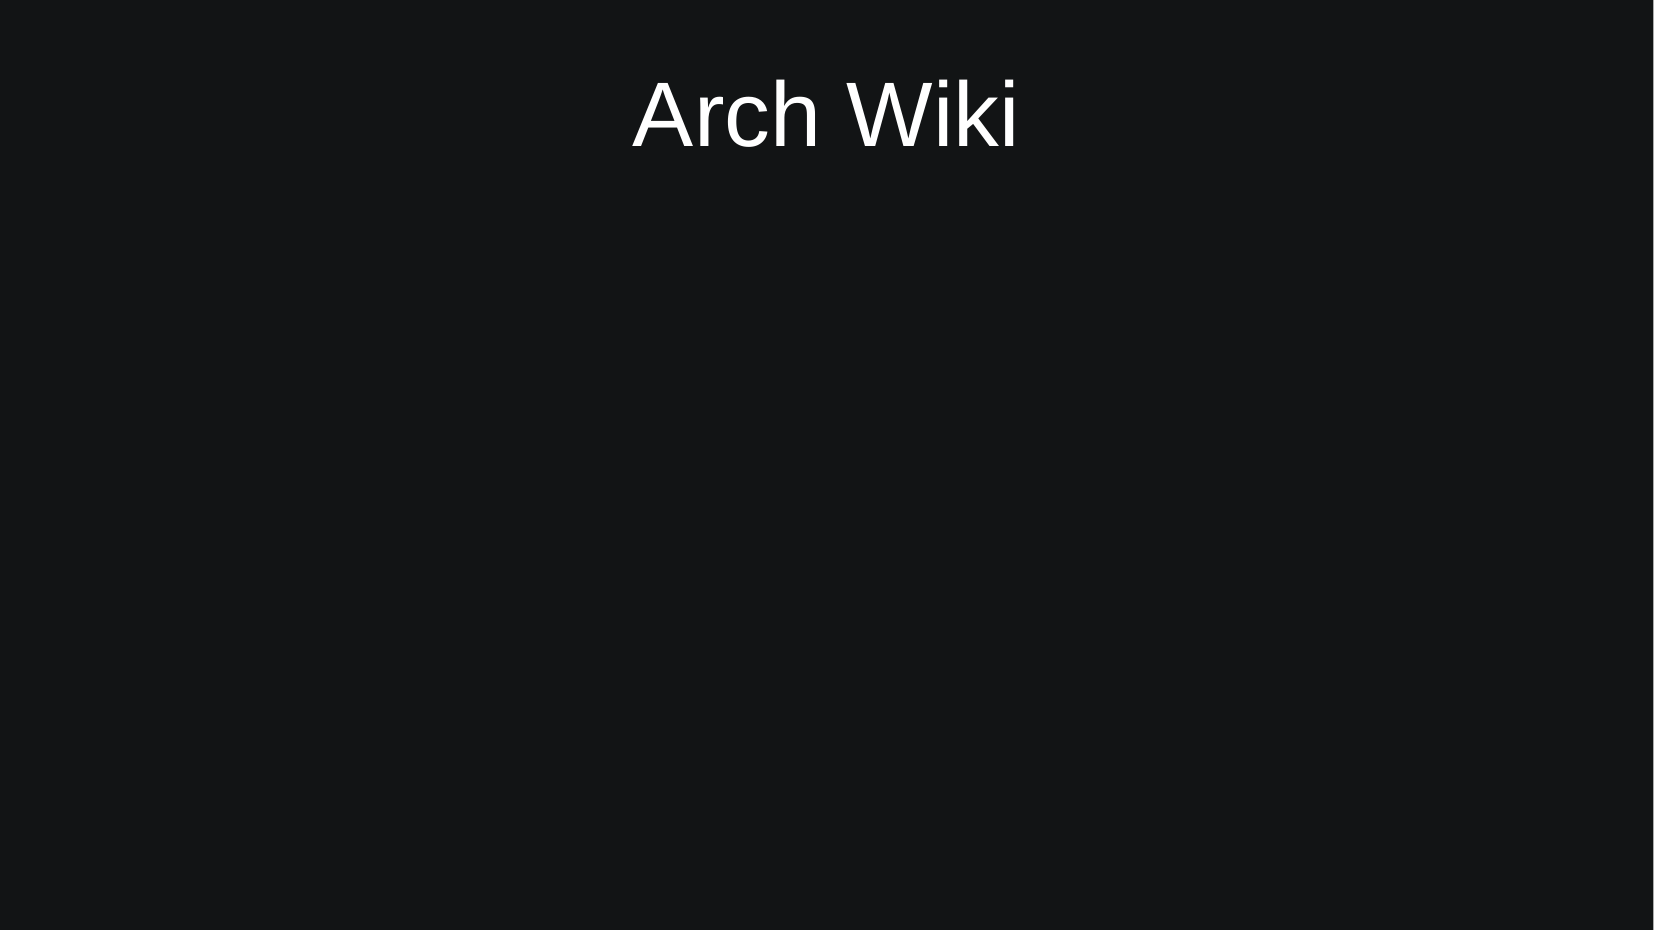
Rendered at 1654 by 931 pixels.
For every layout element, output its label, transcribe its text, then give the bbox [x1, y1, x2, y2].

title Arch Wiki [82, 37, 1571, 193]
